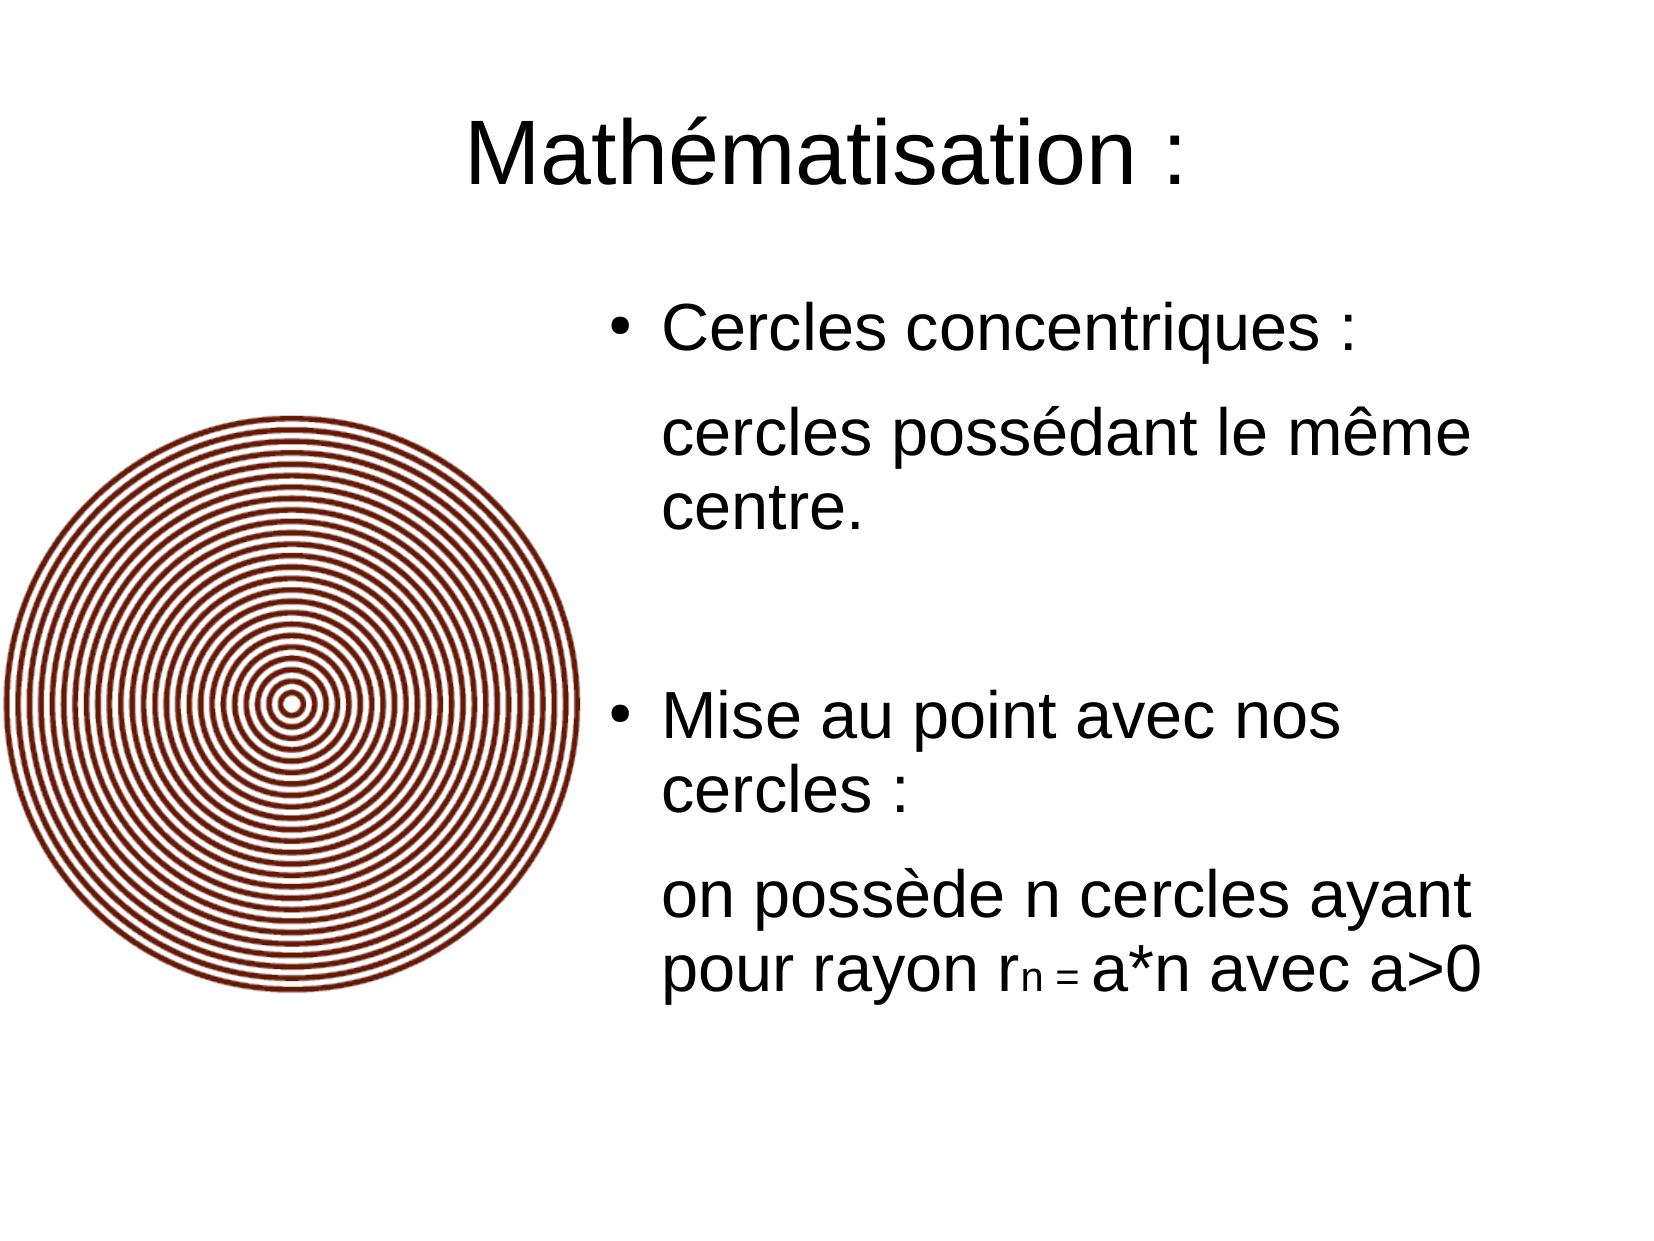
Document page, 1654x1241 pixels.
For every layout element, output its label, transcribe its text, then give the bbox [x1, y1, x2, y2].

title Mathématisation : [82, 49, 1571, 257]
list Cercles concentriques : cercles possédant le même centre. Mise au point avec nos cercles : on possède n cercles ayant pour rayon rn = a*n avec a>0 [590, 290, 1571, 1111]
picture [0, 409, 591, 1004]
